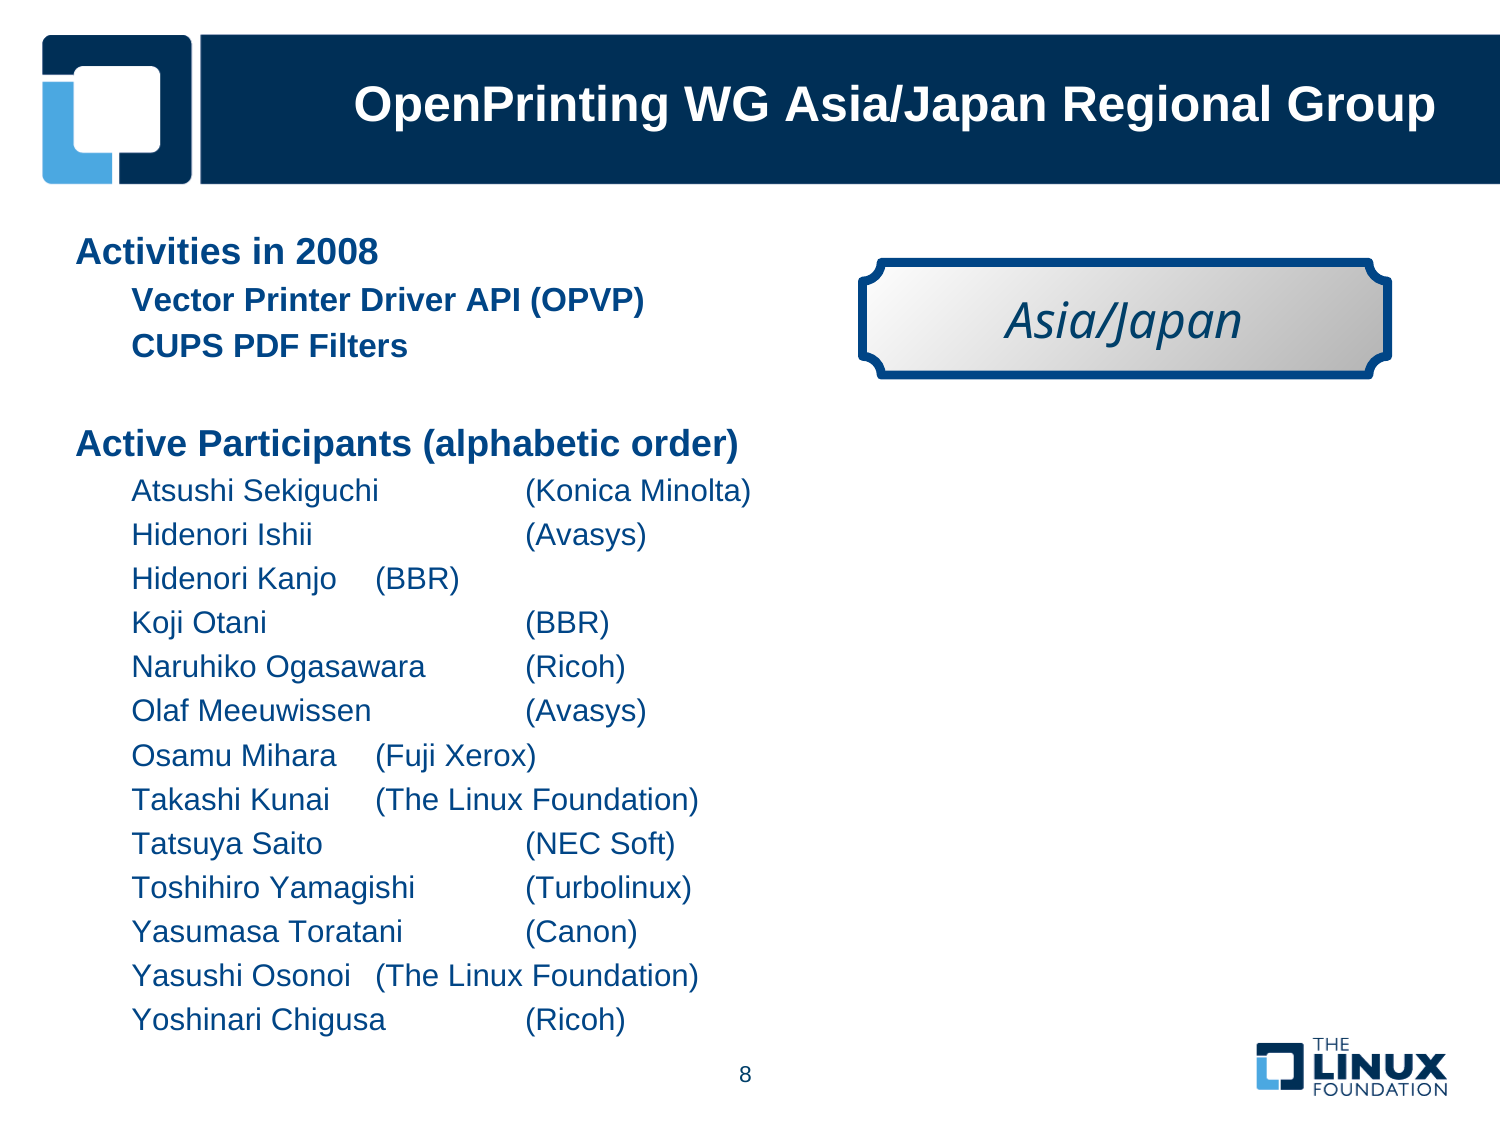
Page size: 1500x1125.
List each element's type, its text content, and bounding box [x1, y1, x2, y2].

text_box Asia/Japan [862, 262, 1388, 376]
picture [0, 0, 1500, 1125]
list Activities in 2008 Vector Printer Driver API (OPVP) CUPS PDF Filters Active Participants (alphabetic order) Atsushi Sekiguchi (Konica Minolta) Hidenori Ishii (Avasys) Hidenori Kanjo (BBR) Koji Otani (BBR) Naruhiko Ogasawara (Ricoh) Olaf Meeuwissen (Avasys) Osamu Mihara (Fuji Xerox) Takashi Kunai (The Linux Foundation) Tatsuya Saito (NEC Soft) Toshihiro Yamagishi (Turbolinux) Yasumasa Toratani (Canon) Yasushi Osonoi (The Linux Foundation) Yoshinari Chigusa (Ricoh) [75, 237, 1438, 1051]
title OpenPrinting WG Asia/Japan Regional Group [249, 44, 1438, 168]
